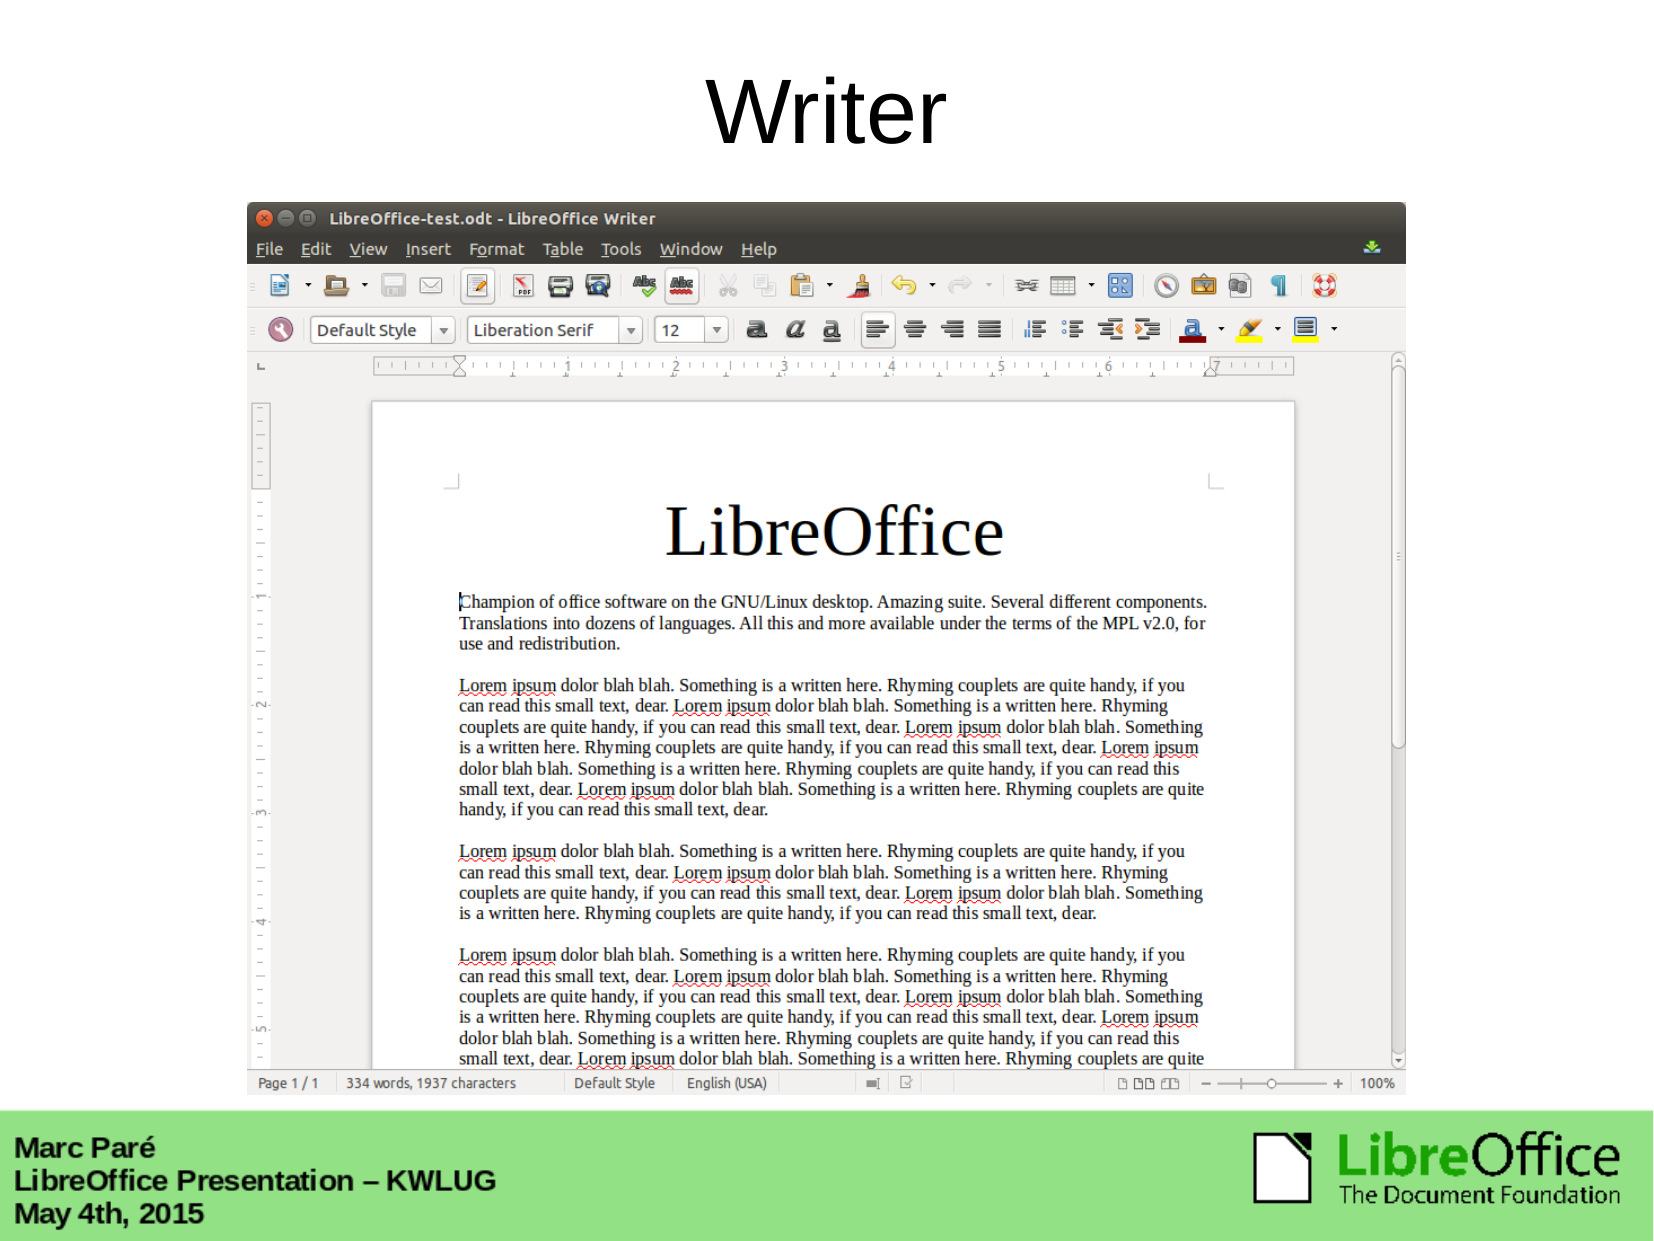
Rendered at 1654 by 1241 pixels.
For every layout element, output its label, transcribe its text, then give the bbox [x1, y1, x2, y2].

picture [0, 0, 1654, 1241]
title Writer [82, 8, 1571, 216]
